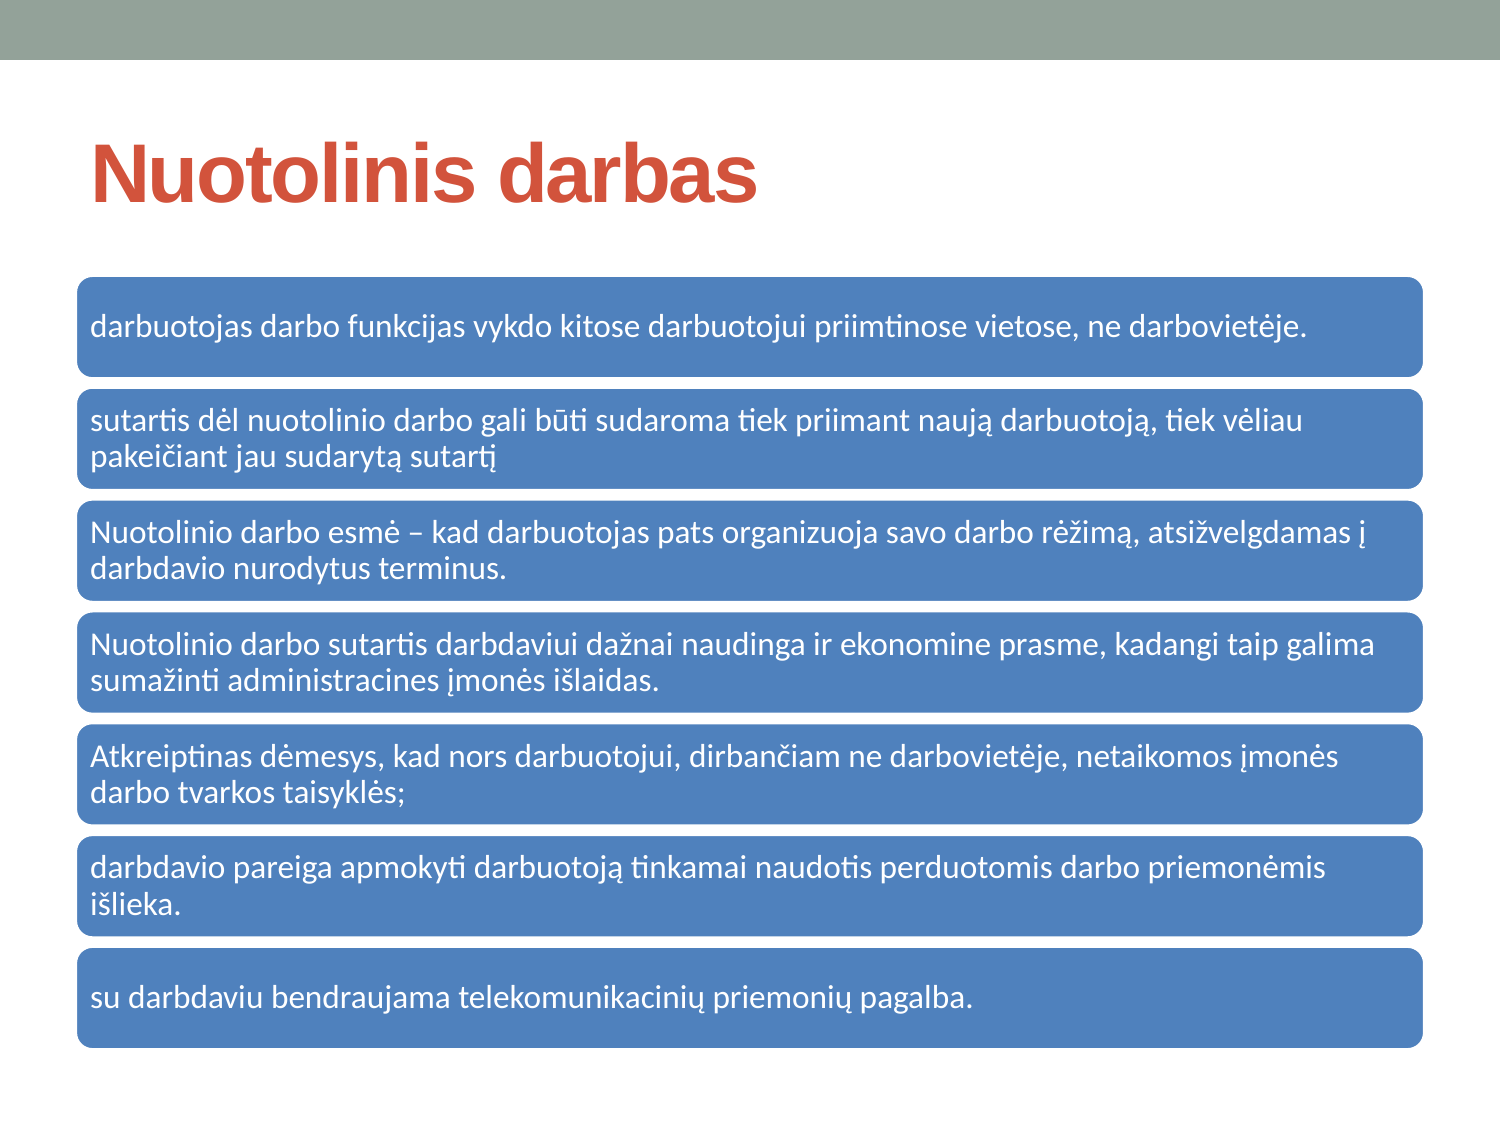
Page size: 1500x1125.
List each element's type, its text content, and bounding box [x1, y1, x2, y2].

title Nuotolinis darbas [75, 87, 1426, 251]
text_box Atkreiptinas dėmesys, kad nors darbuotojui, dirbančiam ne darbovietėje, netaikomos įmonės darbo tvarkos taisyklės; [75, 722, 1426, 827]
text_box Nuotolinio darbo sutartis darbdaviui dažnai naudinga ir ekonomine prasme, kadangi taip galima sumažinti administracines įmonės išlaidas. [75, 610, 1426, 715]
text_box Nuotolinio darbo esmė – kad darbuotojas pats organizuoja savo darbo rėžimą, atsižvelgdamas į darbdavio nurodytus terminus. [75, 498, 1426, 603]
text_box su darbdaviu bendraujama telekomunikacinių priemonių pagalba. [75, 945, 1426, 1051]
text_box darbuotojas darbo funkcijas vykdo kitose darbuotojui priimtinose vietose, ne darbovietėje. [75, 274, 1426, 380]
text_box darbdavio pareiga apmokyti darbuotoją tinkamai naudotis perduotomis darbo priemonėmis išlieka. [75, 834, 1426, 939]
text_box sutartis dėl nuotolinio darbo gali būti sudaroma tiek priimant naują darbuotoją, tiek vėliau pakeičiant jau sudarytą sutartį [75, 386, 1426, 492]
